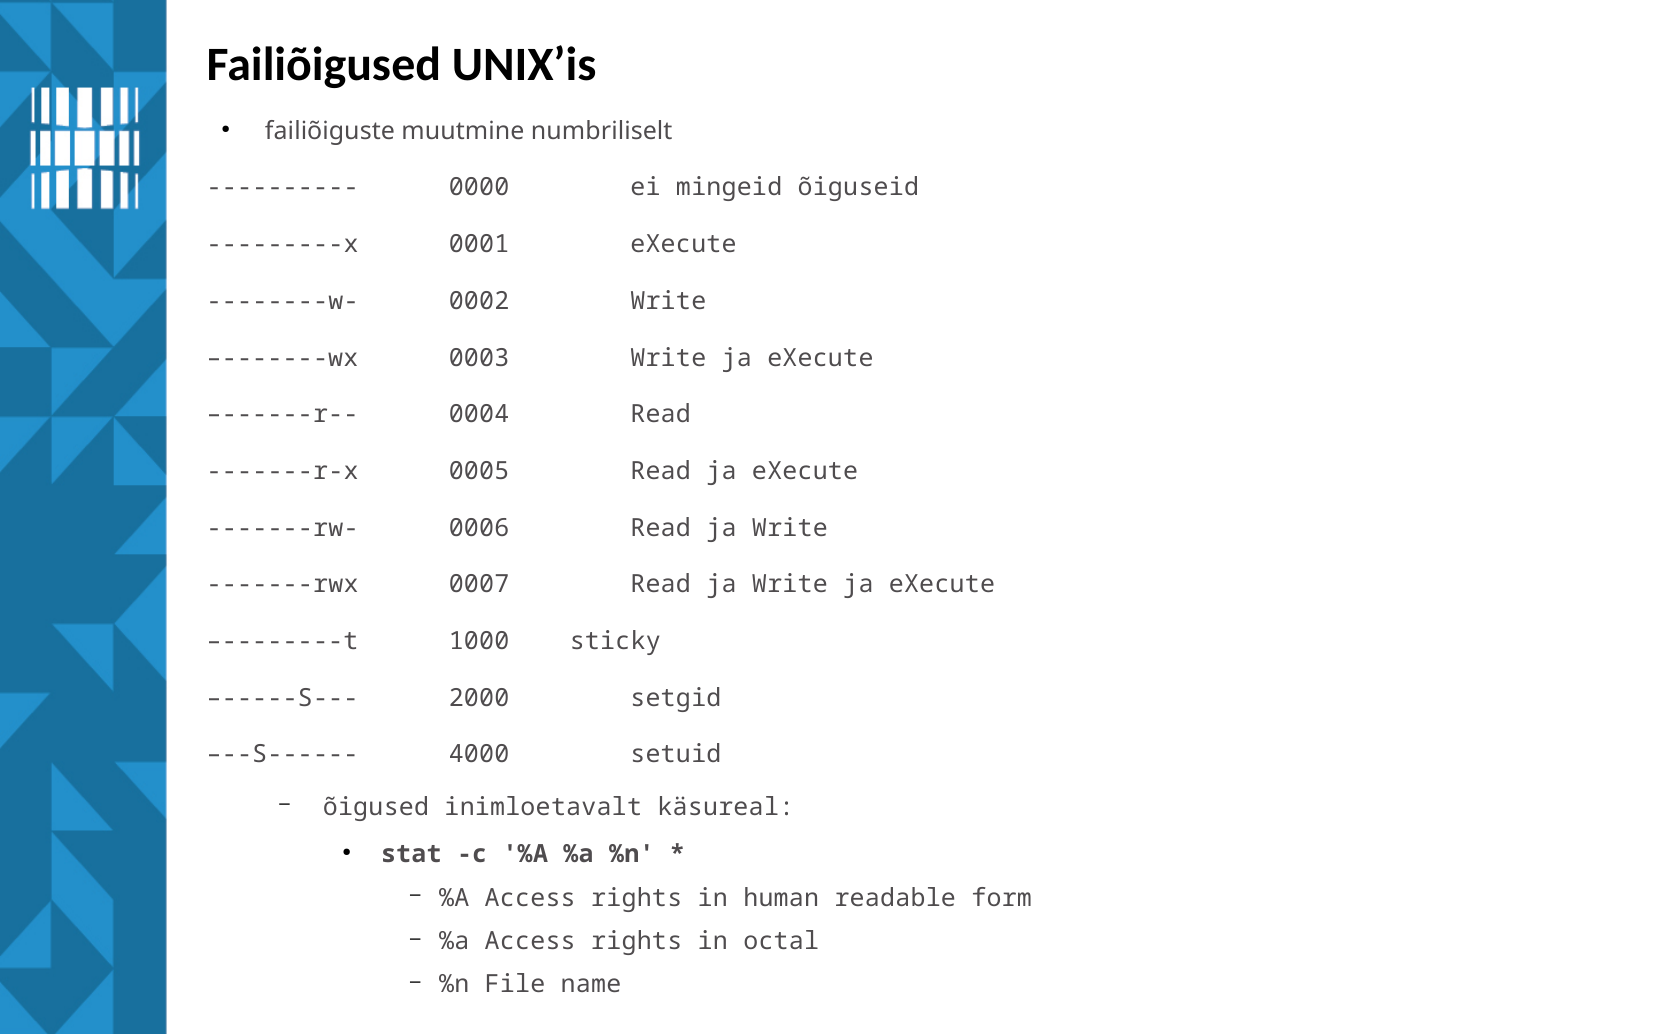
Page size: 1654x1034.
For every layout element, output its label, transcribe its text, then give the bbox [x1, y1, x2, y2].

picture [42, 108, 132, 208]
title Failiõigused UNIX’is [206, 29, 1430, 107]
list failiõiguste muutmine numbriliselt ---------- 0000 ei mingeid õiguseid ---------x 0001 eXecute --------w- 0002 Write –-------wx 0003 Write ja eXecute –------r-- 0004 Read -------r-x 0005 Read ja eXecute -------rw- 0006 Read ja Write -------rwx 0007 Read ja Write ja eXecute –--------t 1000 sticky –-----S--- 2000 setgid –--S------ 4000 setuid õigused inimloetavalt käsureal: stat -c '%A %a %n' * %A Access rights in human readable form %a Access rights in octal %n File name [206, 112, 1613, 1004]
